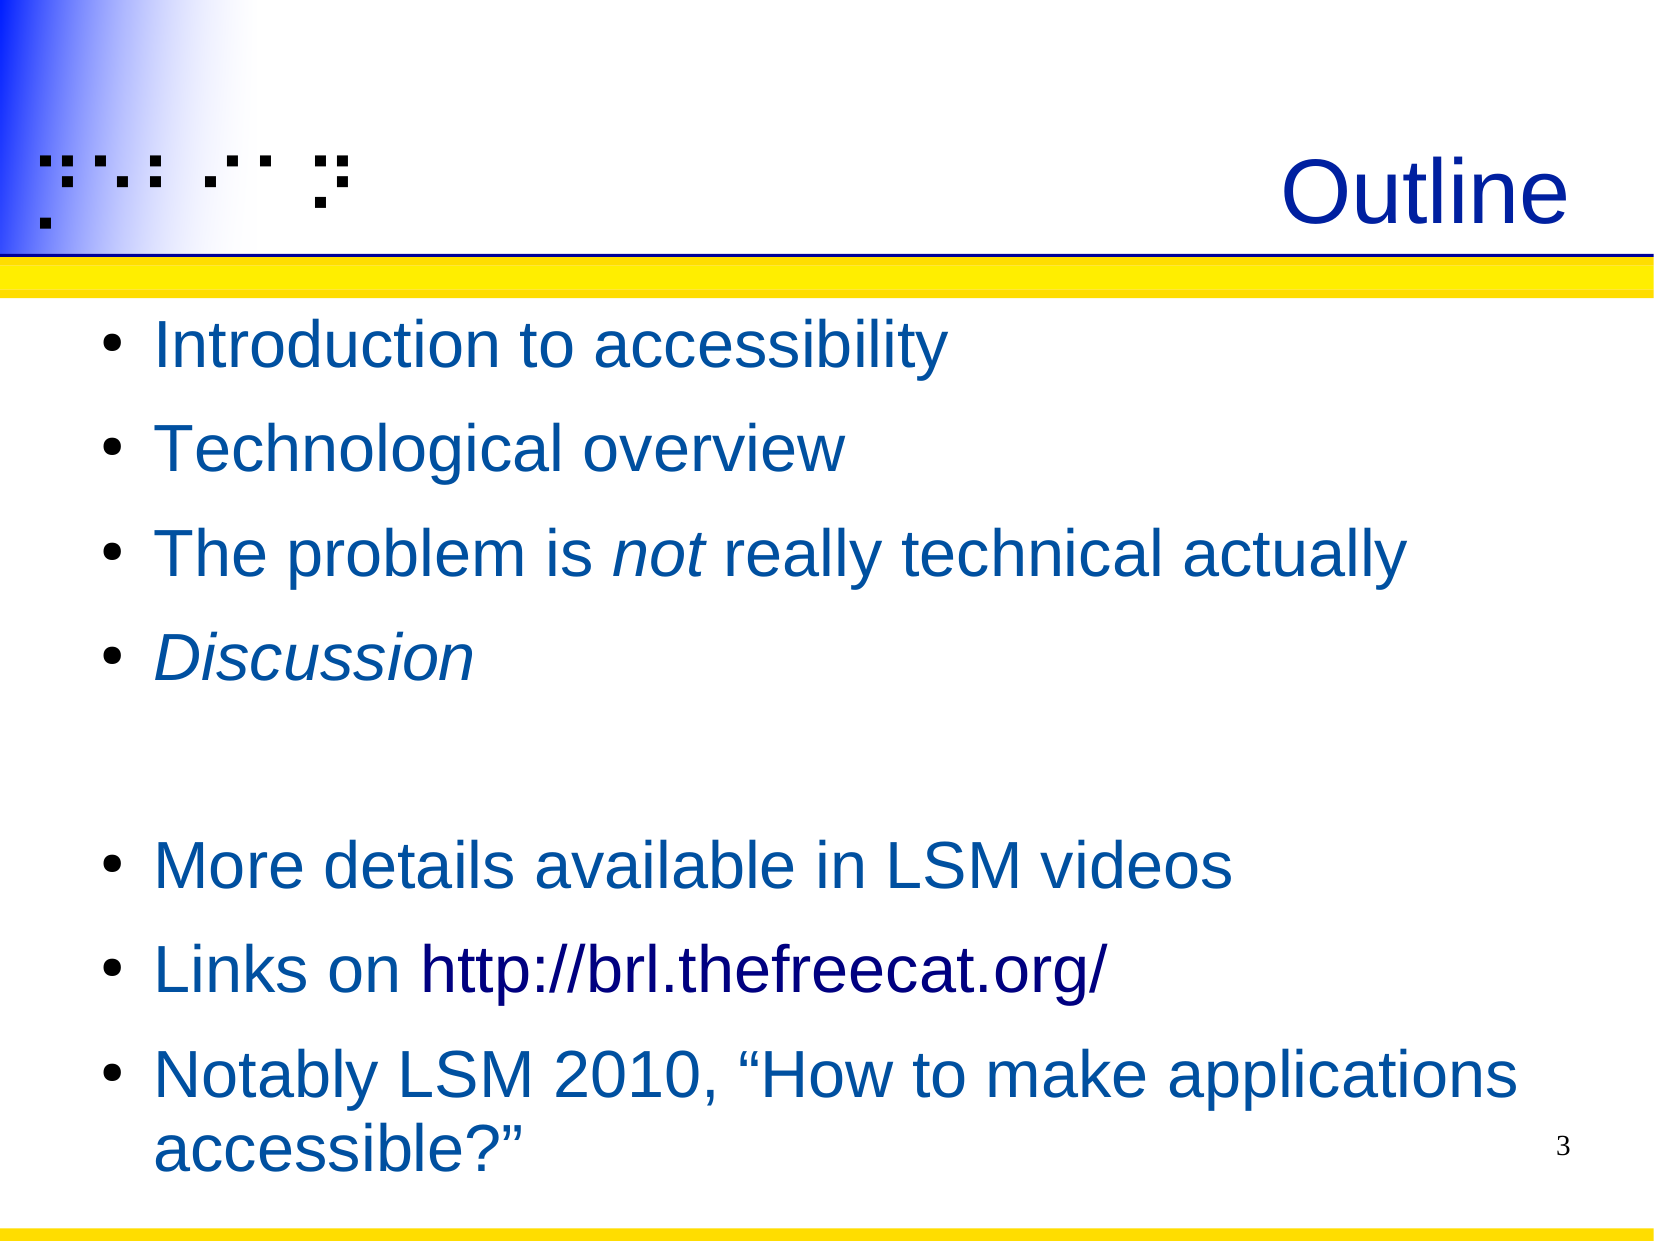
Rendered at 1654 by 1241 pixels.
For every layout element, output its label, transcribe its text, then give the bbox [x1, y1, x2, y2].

title Outline [372, 126, 1571, 257]
list Introduction to accessibility Technological overview The problem is not really technical actually Discussion More details available in LSM videos Links on http://brl.thefreecat.org/ Notably LSM 2010, “How to make applications accessible?” [82, 307, 1571, 1187]
